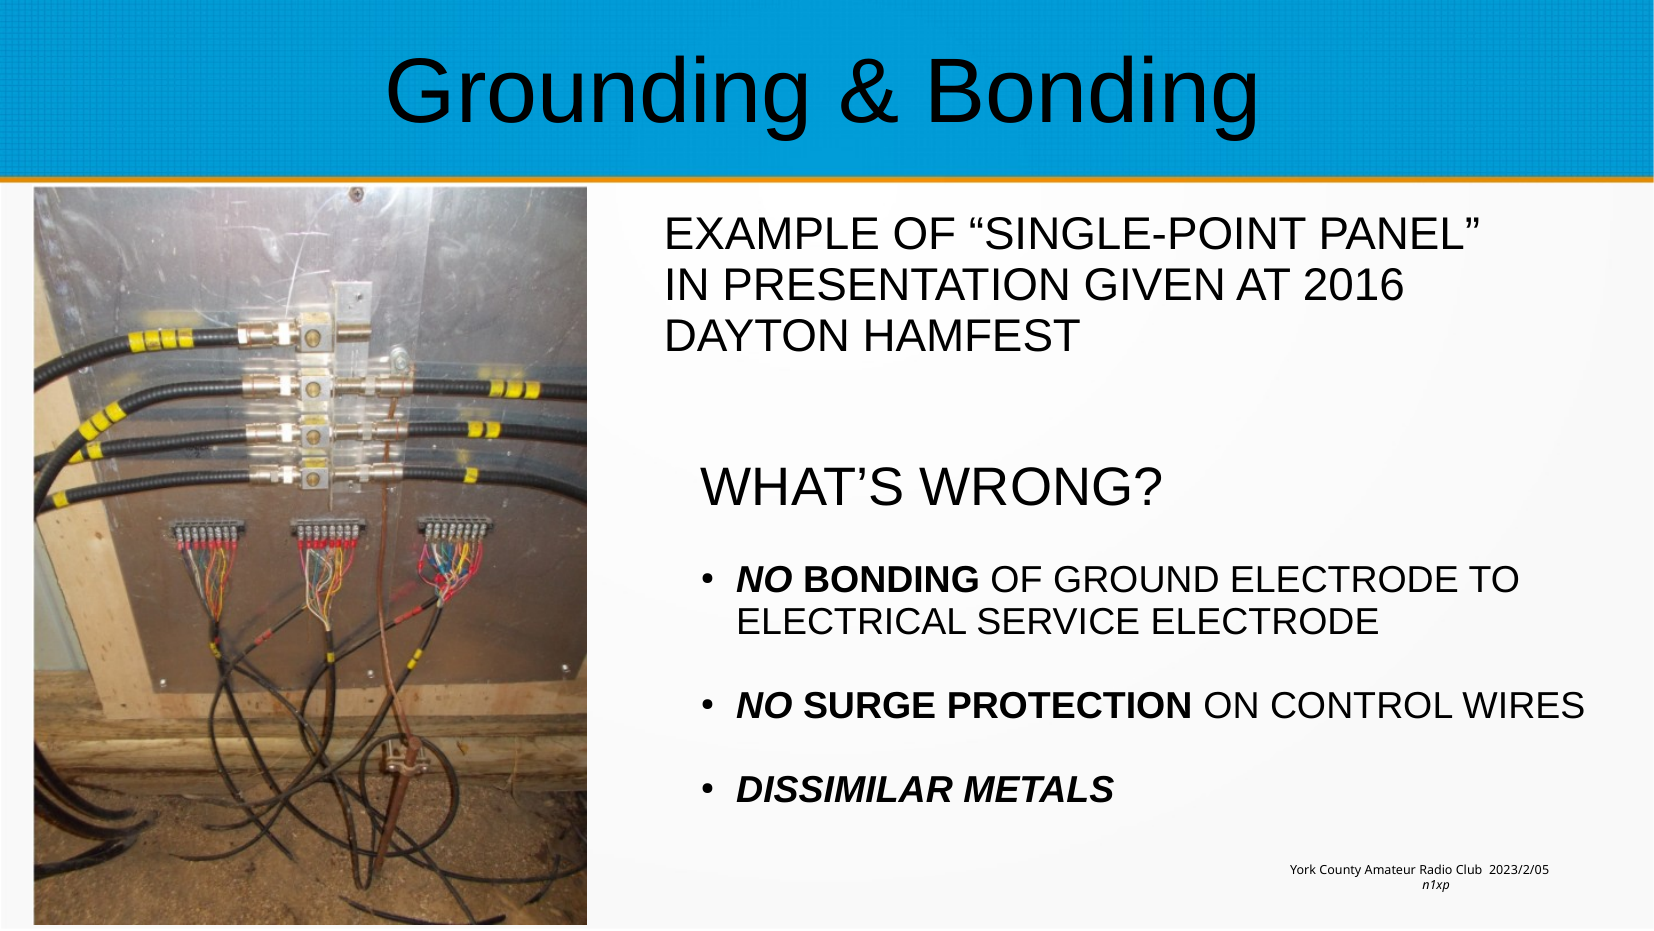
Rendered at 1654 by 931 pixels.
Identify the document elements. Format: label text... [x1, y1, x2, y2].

picture [0, 175, 1654, 931]
text_box York County Amateur Radio Club 2023/2/05 n1xp [1284, 861, 1588, 897]
text_box WHAT’S WRONG? NO BONDING OF GROUND ELECTRODE TO ELECTRICAL SERVICE ELECTRODE NO SURGE PROTECTION ON CONTROL WIRES DISSIMILAR METALS [686, 448, 1644, 861]
text_box Grounding & Bonding [201, 31, 1446, 150]
text_box EXAMPLE OF “SINGLE-POINT PANEL” IN PRESENTATION GIVEN AT 2016 DAYTON HAMFEST [649, 200, 1549, 369]
